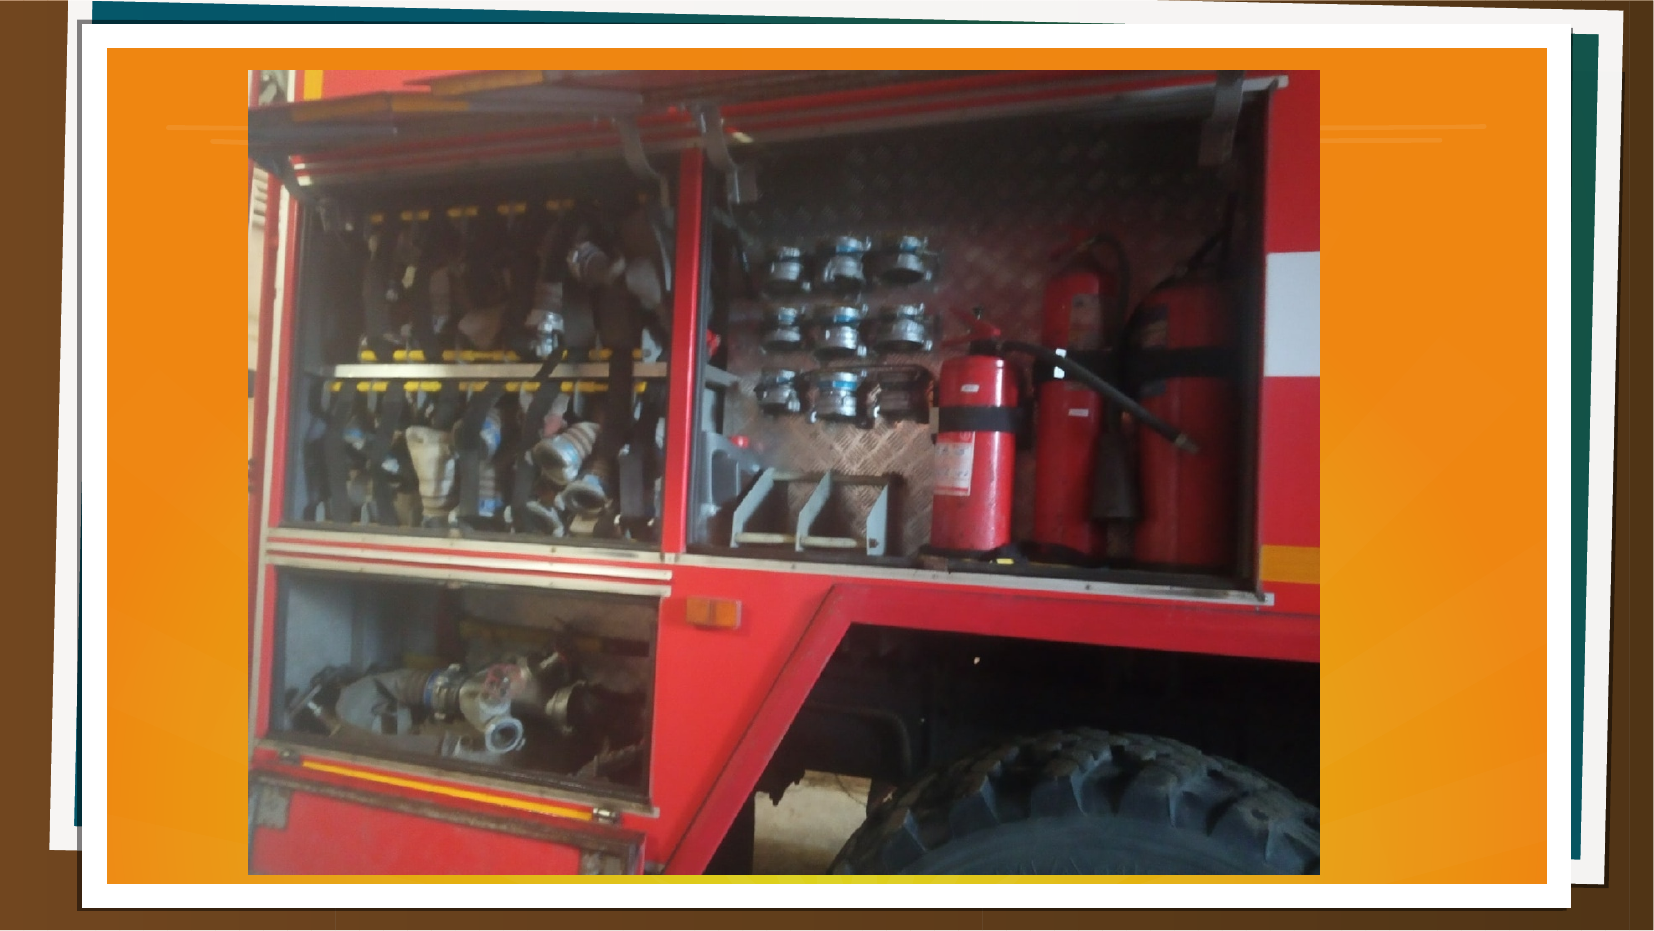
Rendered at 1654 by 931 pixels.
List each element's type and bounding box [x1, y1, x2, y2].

picture [248, 70, 1320, 875]
